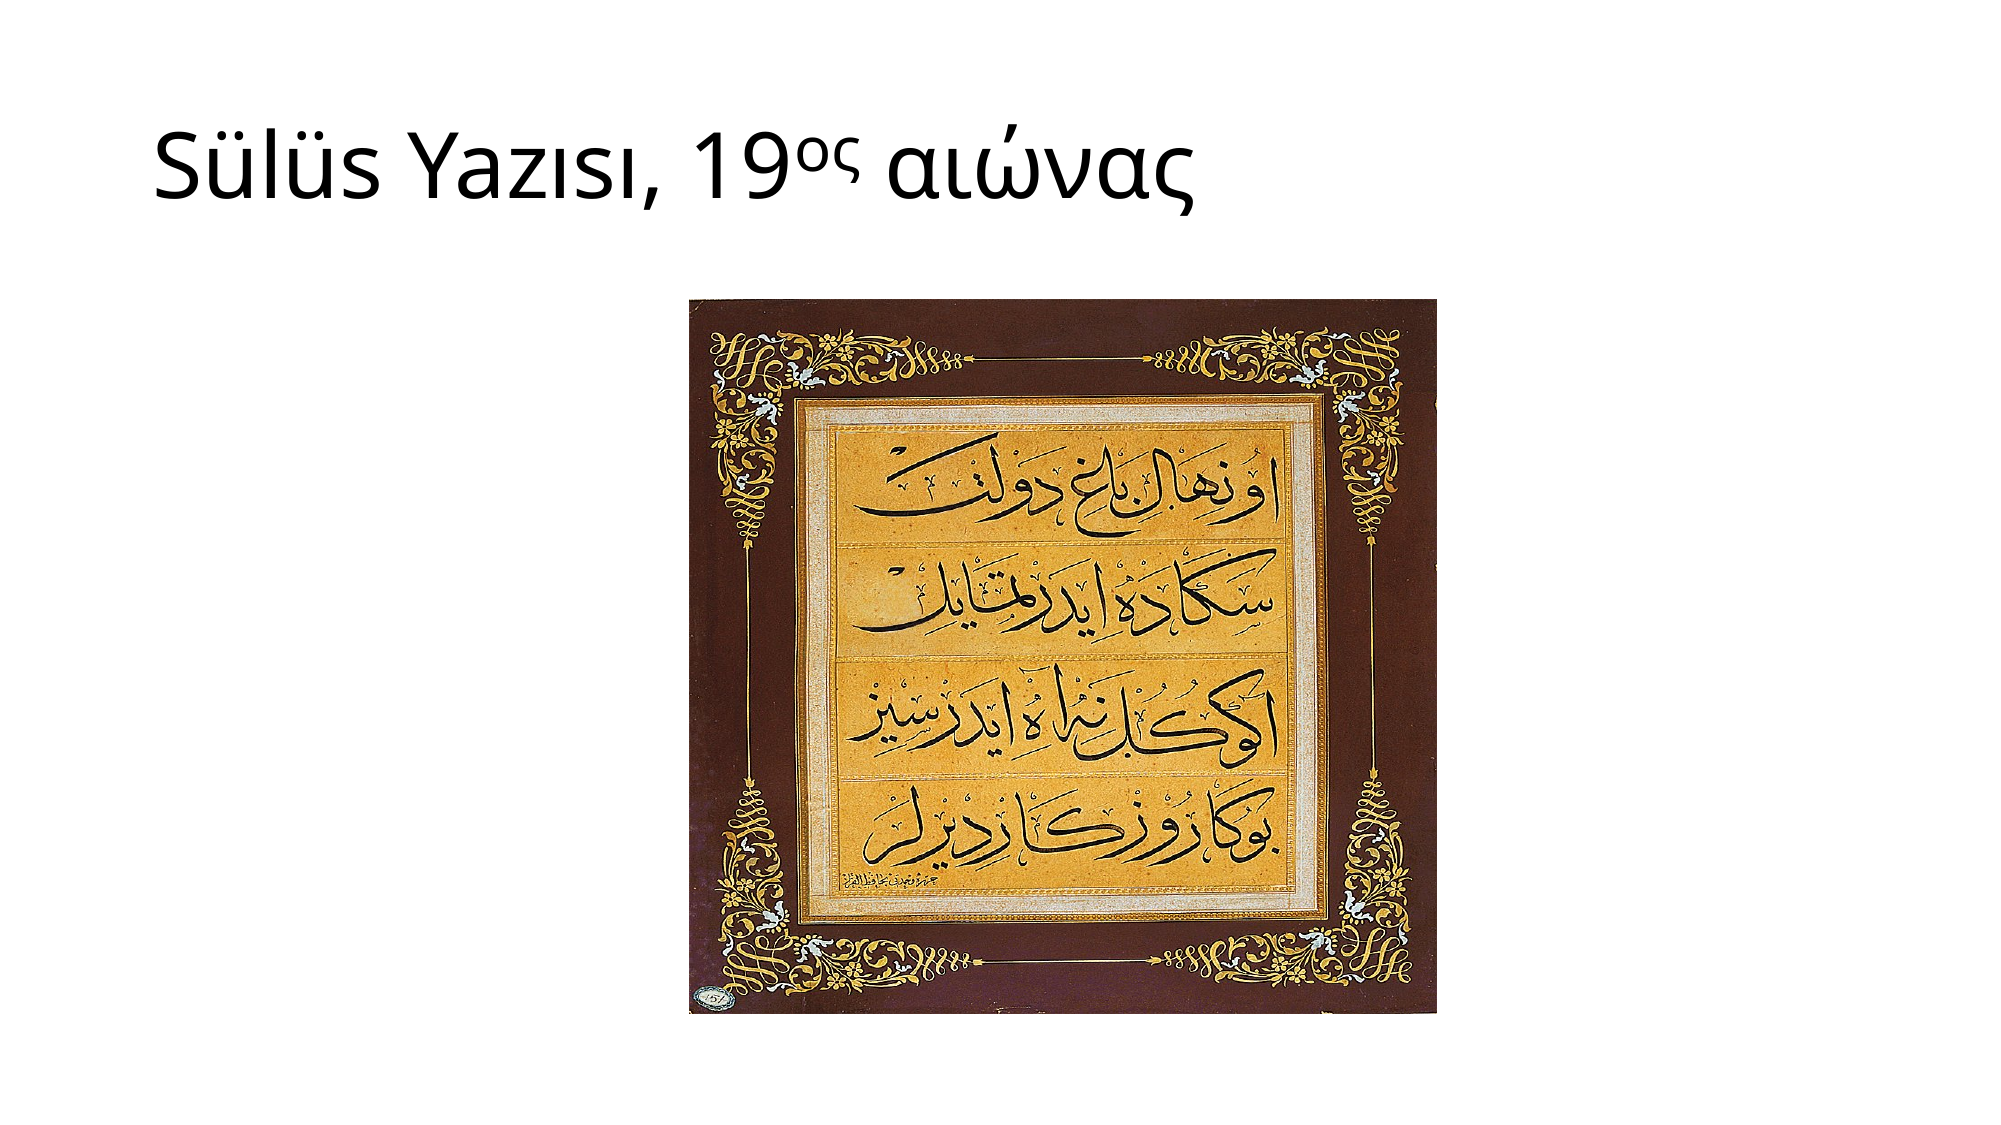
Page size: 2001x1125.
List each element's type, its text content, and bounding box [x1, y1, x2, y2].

picture [689, 299, 1437, 1014]
title Sülüs Yazısı, 19ος αιώνας [137, 59, 1863, 278]
